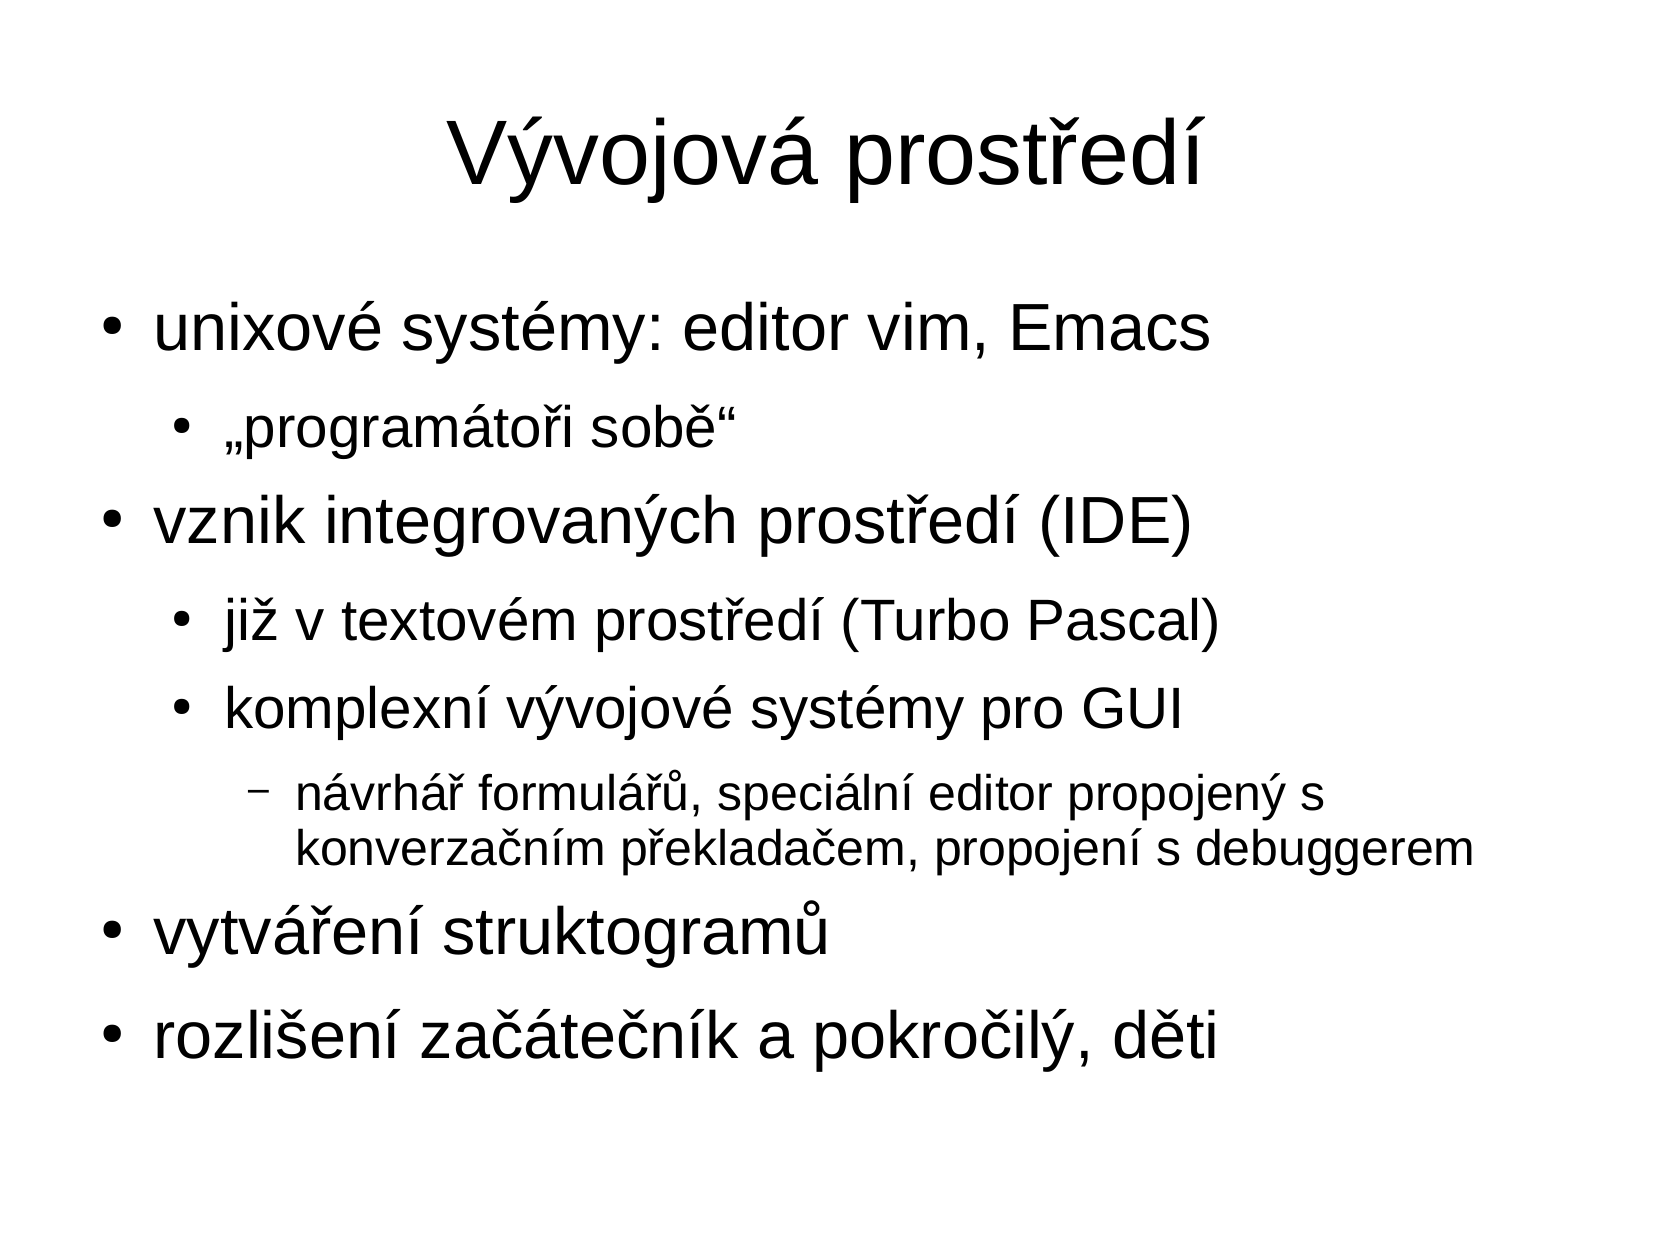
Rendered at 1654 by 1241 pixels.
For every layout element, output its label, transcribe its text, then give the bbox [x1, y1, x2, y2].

title Vývojová prostředí [82, 56, 1571, 250]
list unixové systémy: editor vim, Emacs „programátoři sobě“ vznik integrovaných prostředí (IDE) již v textovém prostředí (Turbo Pascal) komplexní vývojové systémy pro GUI návrhář formulářů, speciální editor propojený s konverzačním překladačem, propojení s debuggerem vytváření struktogramů rozlišení začátečník a pokročilý, děti [82, 290, 1571, 1094]
